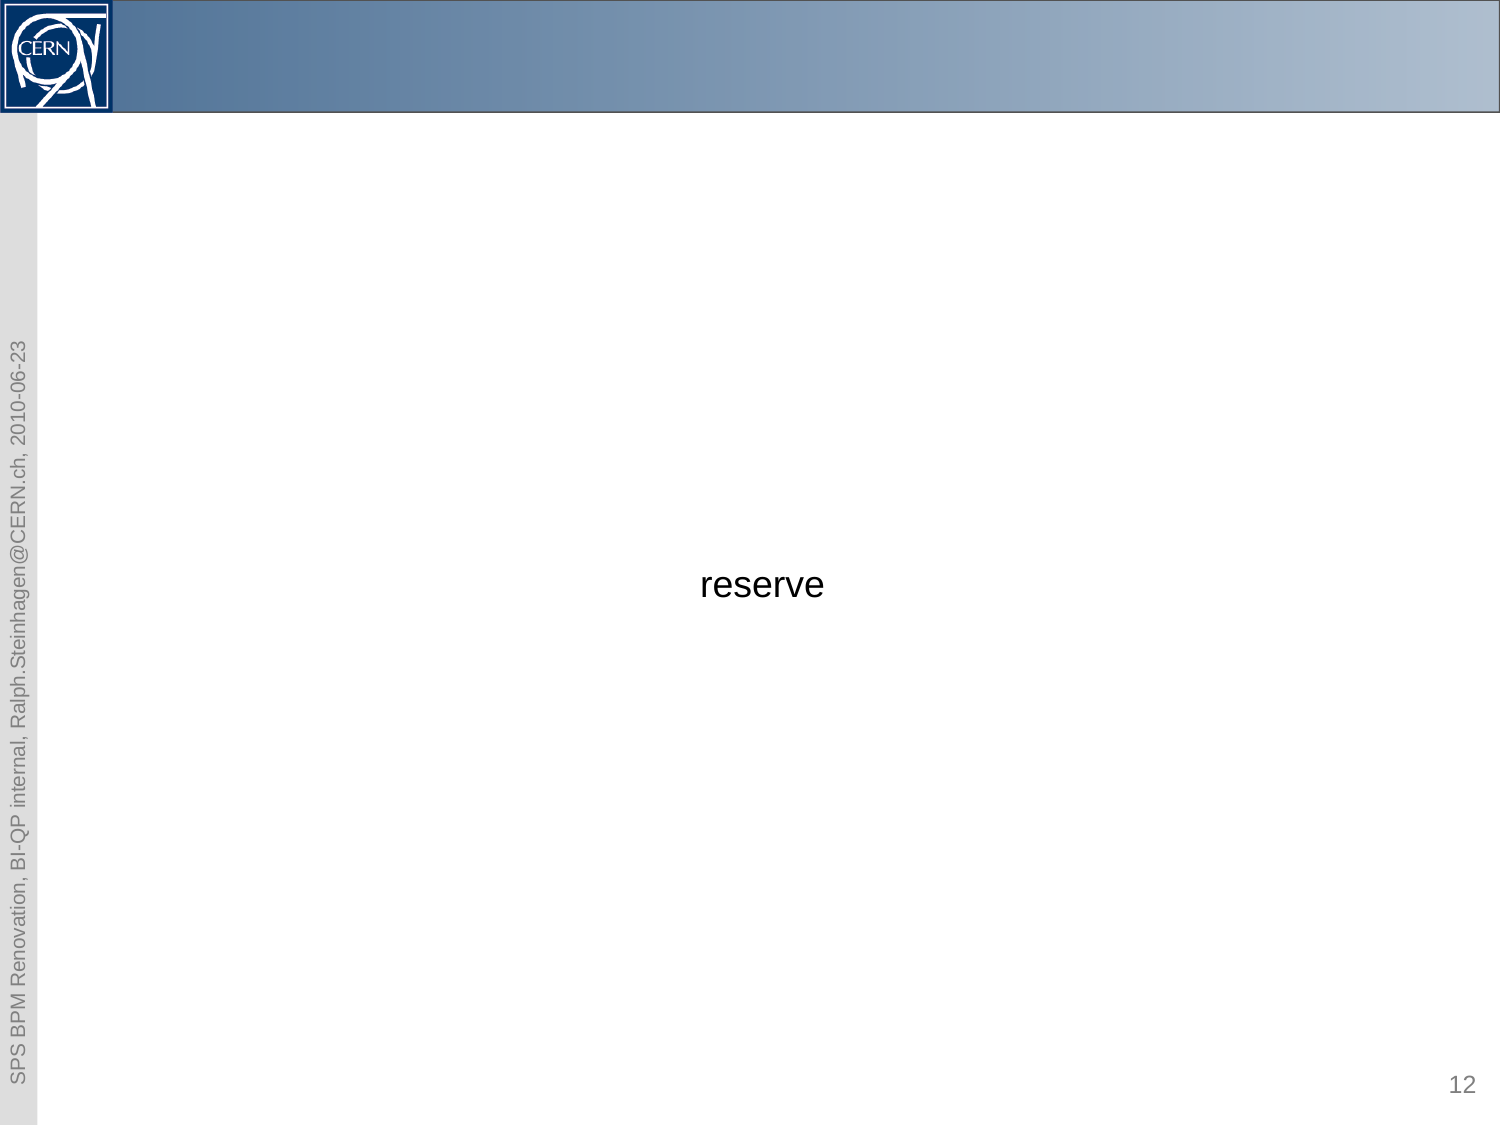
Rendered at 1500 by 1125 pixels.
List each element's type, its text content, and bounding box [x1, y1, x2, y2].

picture [0, 0, 113, 113]
subtitle reserve [87, 145, 1438, 1023]
